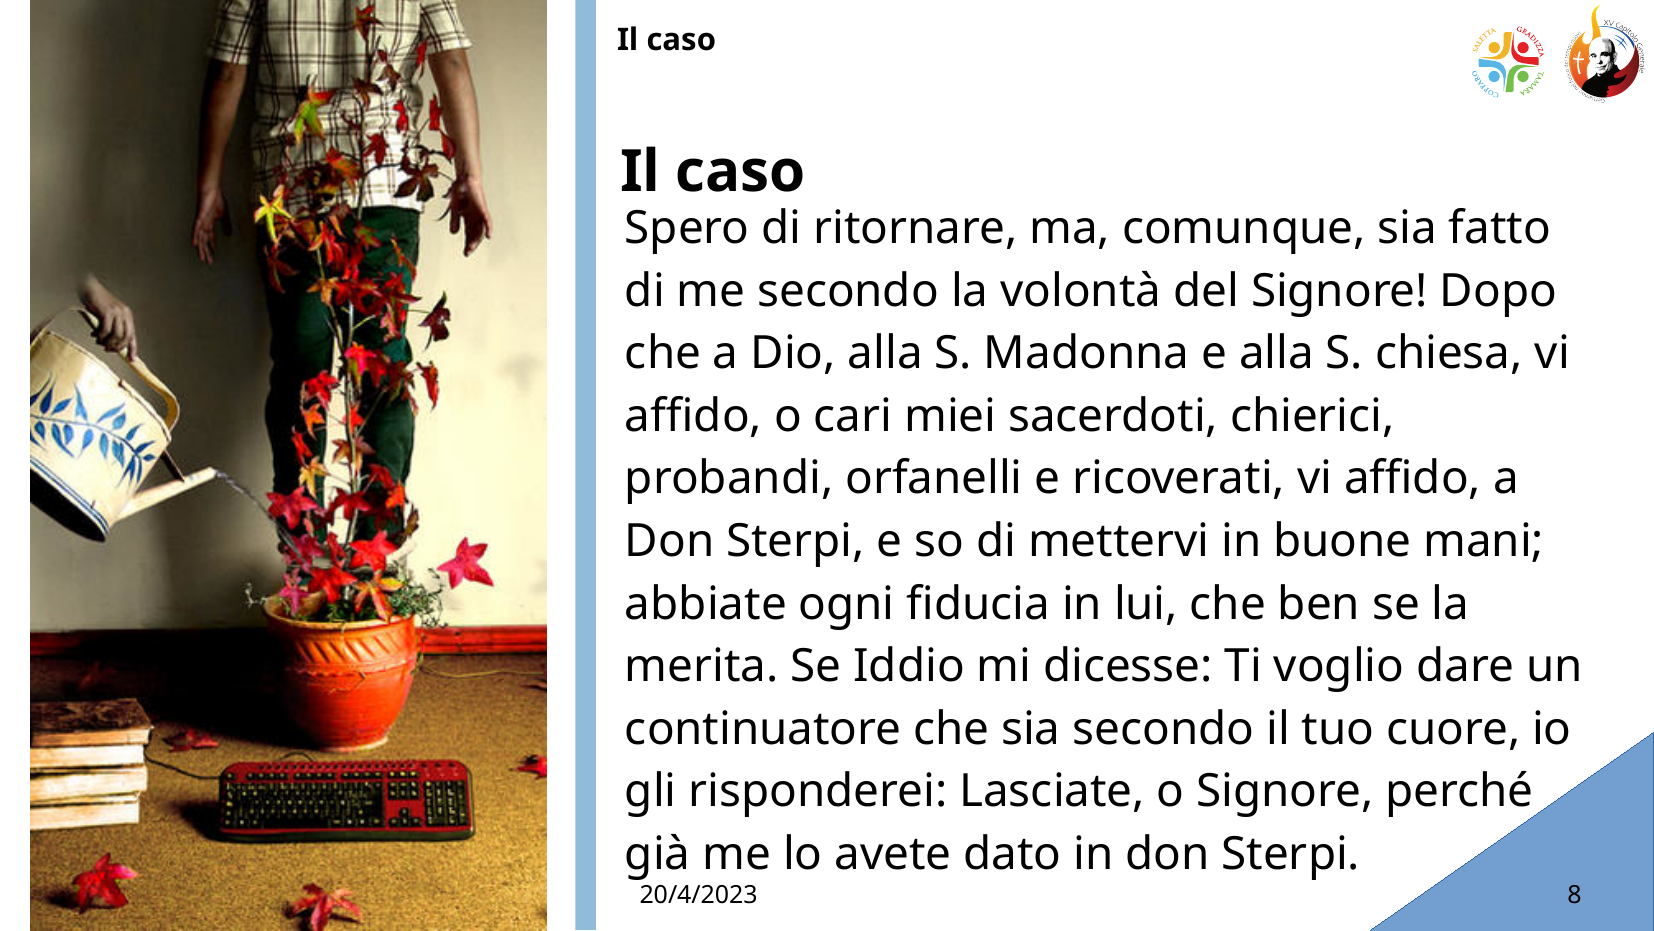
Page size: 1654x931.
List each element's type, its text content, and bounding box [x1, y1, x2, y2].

text_box Il caso [602, 9, 1335, 63]
picture [30, 0, 547, 931]
picture [1563, 4, 1646, 103]
subtitle Spero di ritornare, ma, comunque, sia fatto di me secondo la volontà del Signore! Dopo che a Dio, alla S. Madonna e alla S. chiesa, vi affido, o cari miei sacerdoti, chierici, probandi, orfanelli e ricoverati, vi affido, a Don Sterpi, e so di mettervi in buone mani; abbiate ogni fiducia in lui, che ben se la merita. Se Iddio mi dicesse: Ti voglio dare un continuatore che sia secondo il tuo cuore, io gli risponderei: Lasciate, o Signore, perché già me lo avete dato in don Sterpi. [624, 201, 1602, 864]
title Il caso [620, 129, 1617, 201]
